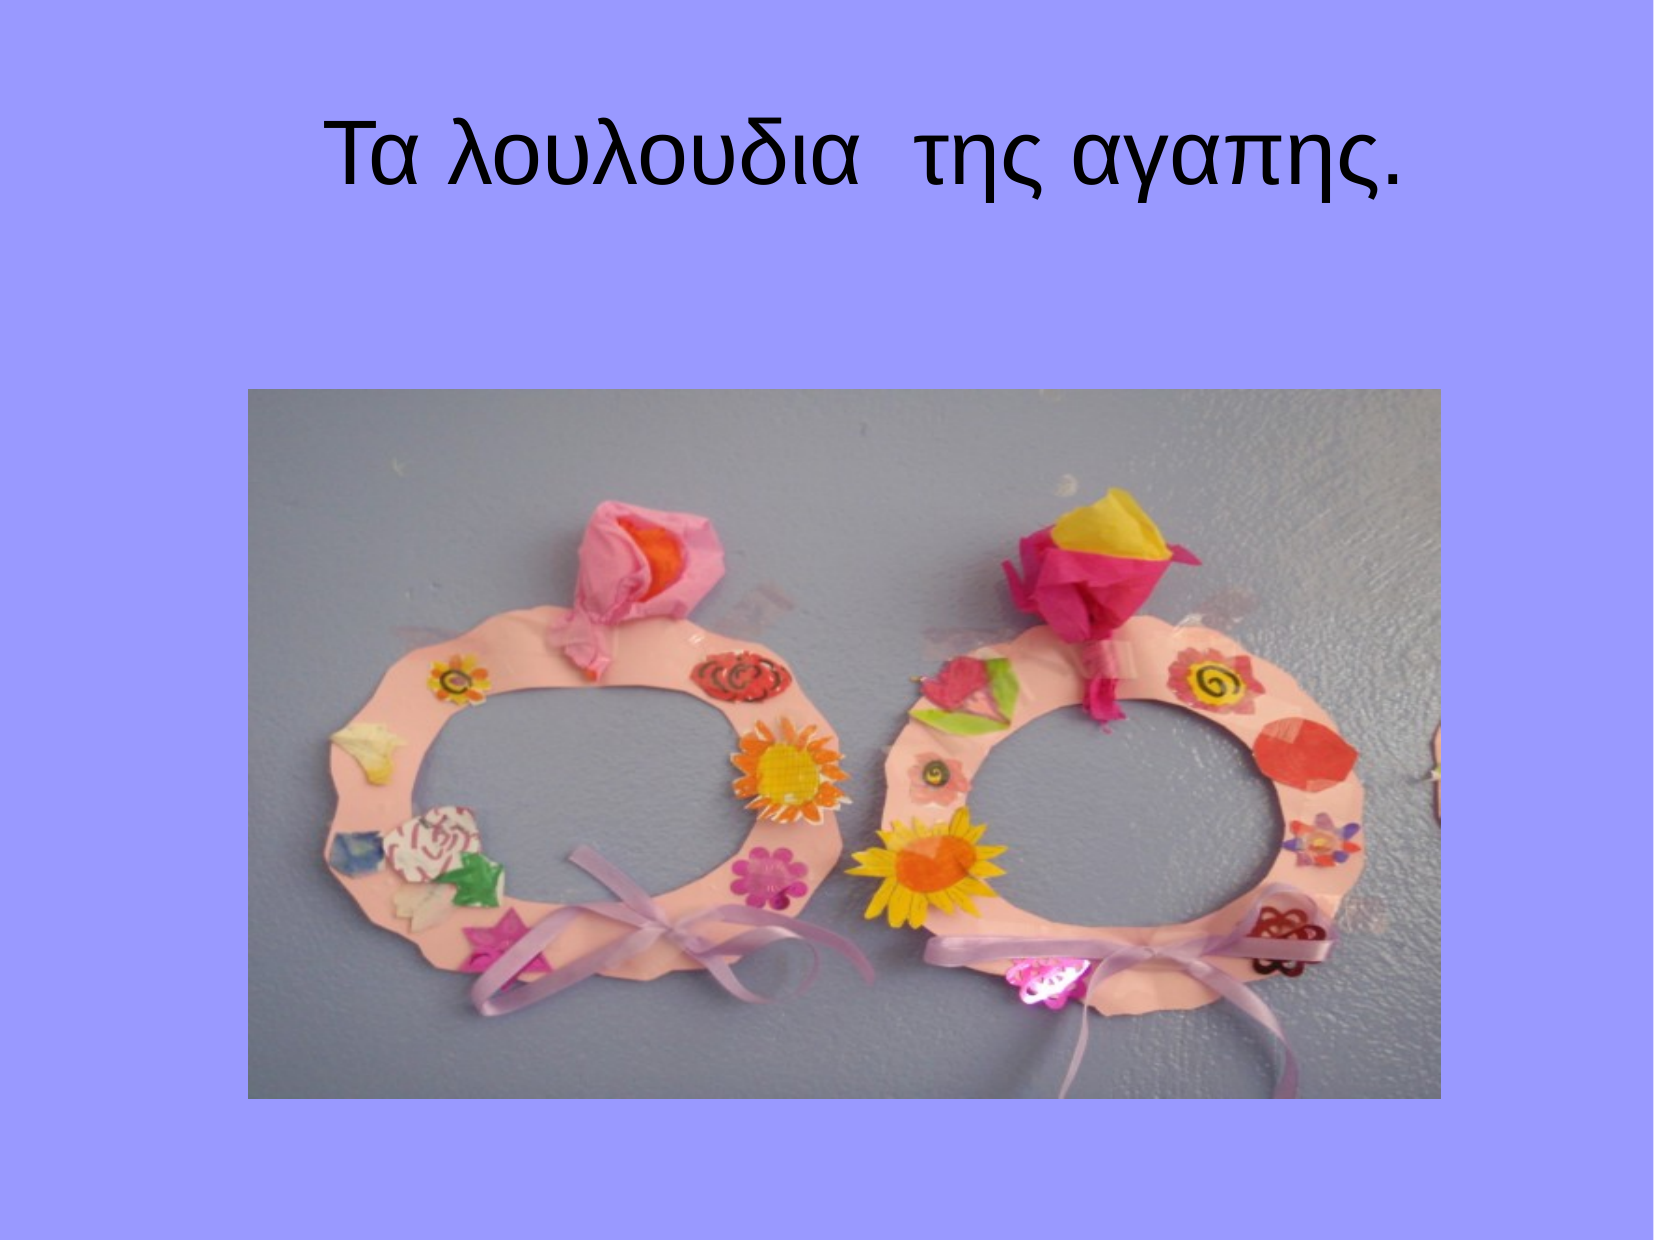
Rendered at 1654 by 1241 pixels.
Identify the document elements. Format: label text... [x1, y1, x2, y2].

picture [248, 389, 1441, 1099]
title Τα λουλουδια της αγαπης. [82, 49, 1571, 257]
